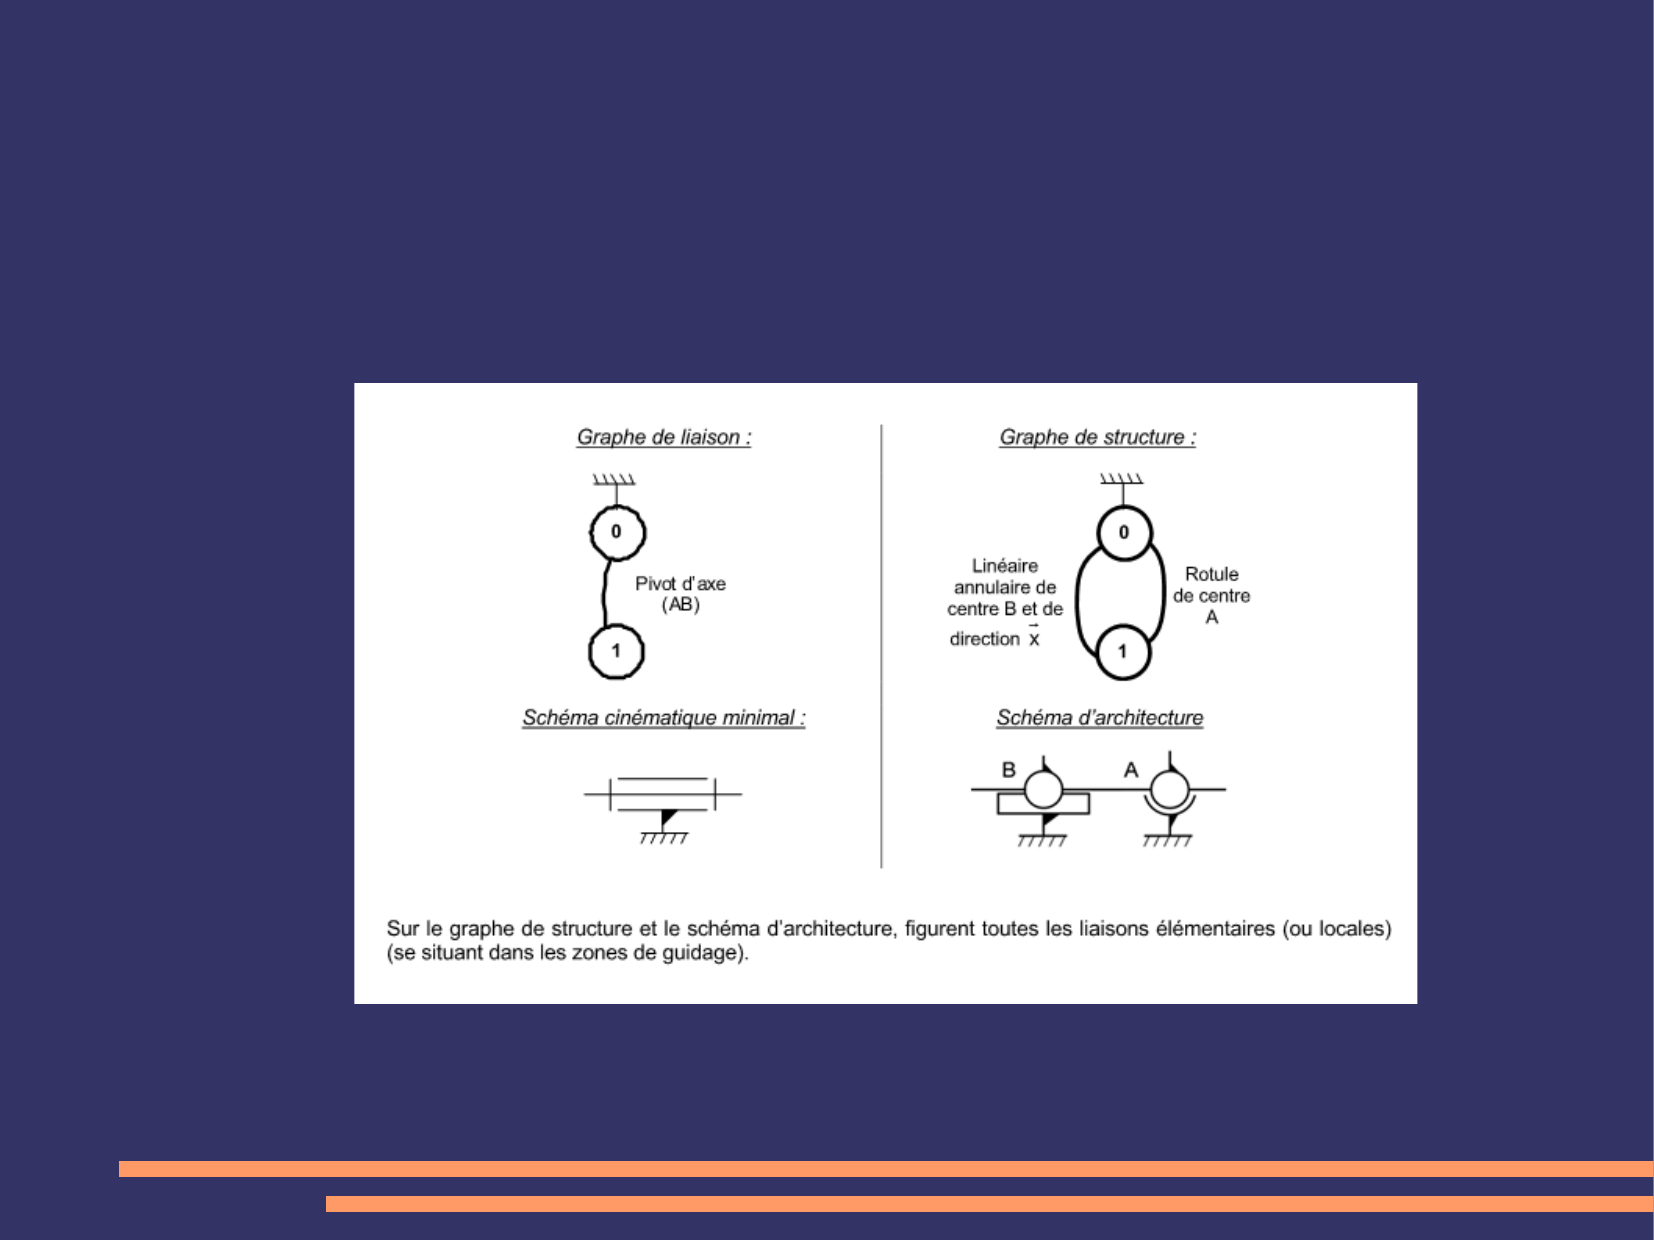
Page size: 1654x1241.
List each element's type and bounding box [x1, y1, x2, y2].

picture [354, 383, 1418, 1004]
